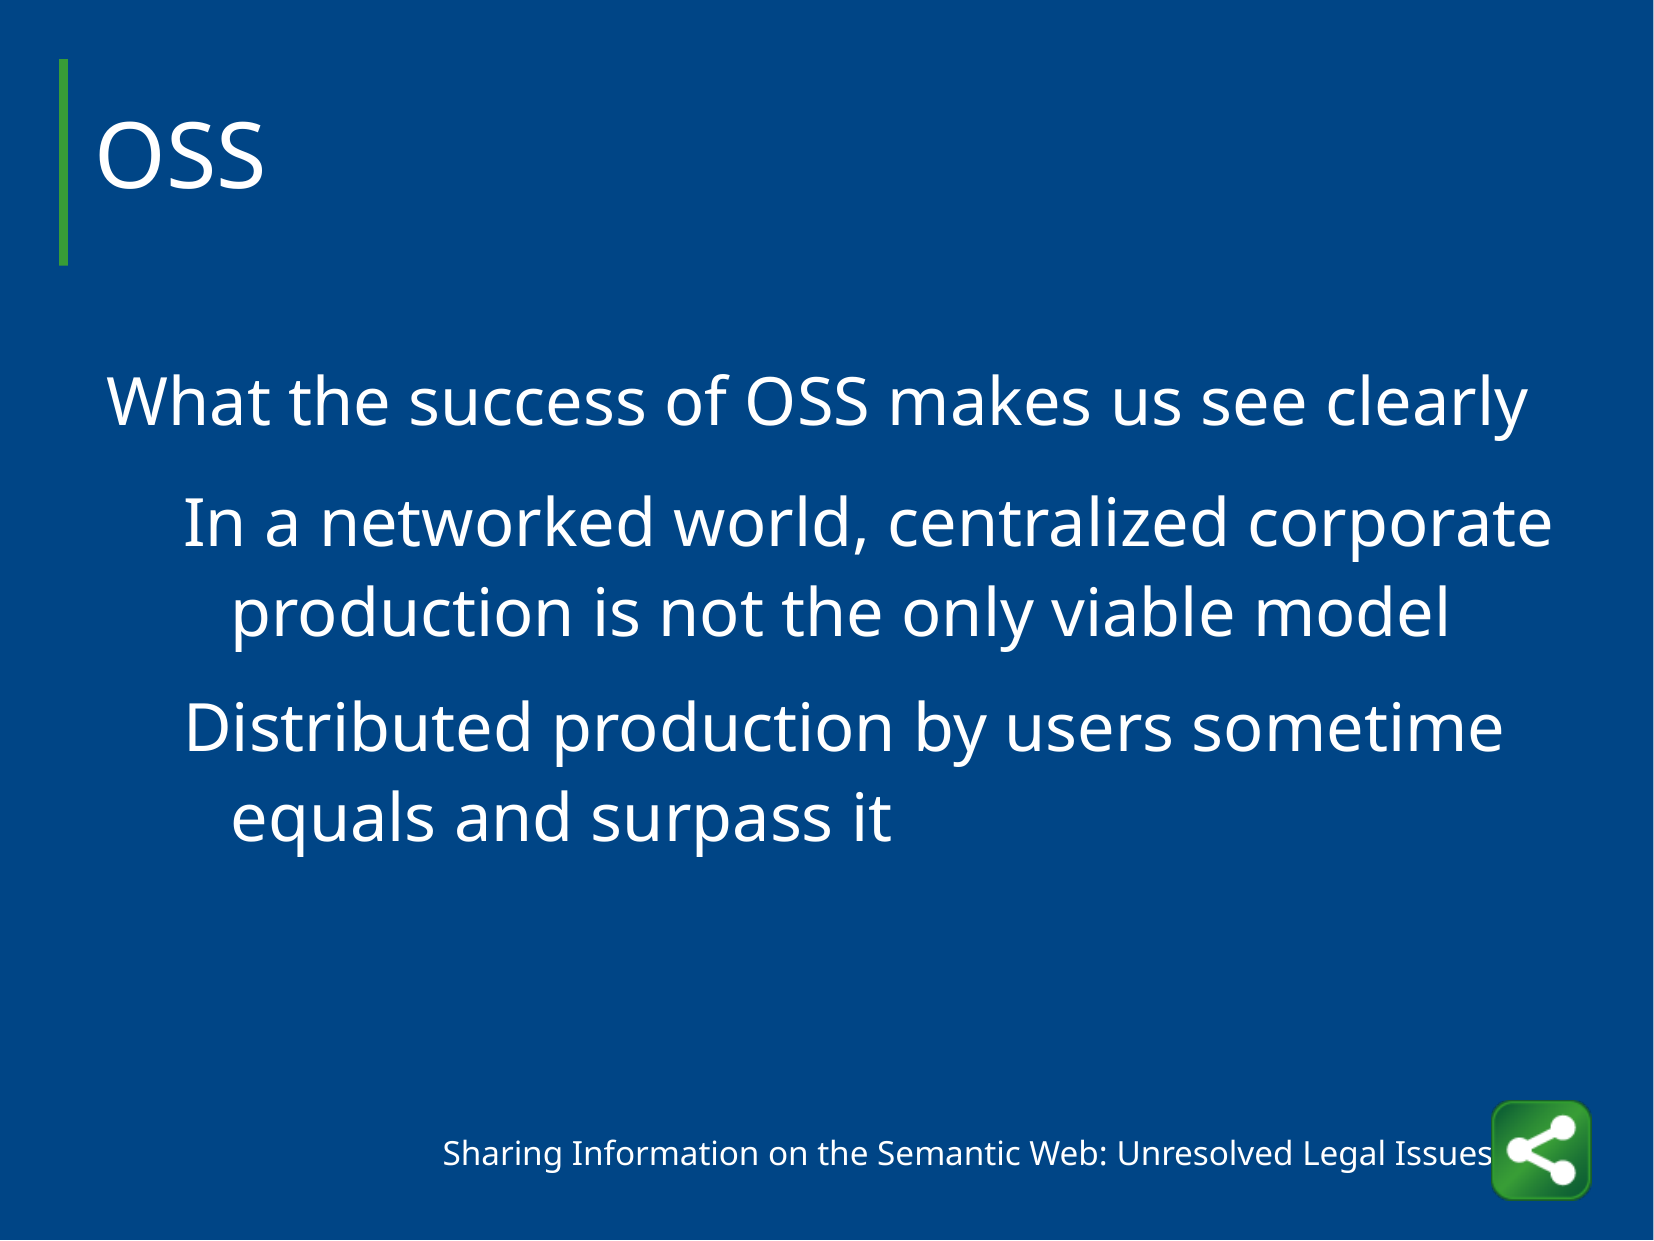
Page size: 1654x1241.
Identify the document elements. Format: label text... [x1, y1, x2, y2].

list What the success of OSS makes us see clearly In a networked world, centralized corporate production is not the only viable model Distributed production by users sometime equals and surpass it [88, 354, 1577, 1078]
title OSS [94, 56, 1577, 250]
picture [1491, 1100, 1592, 1201]
